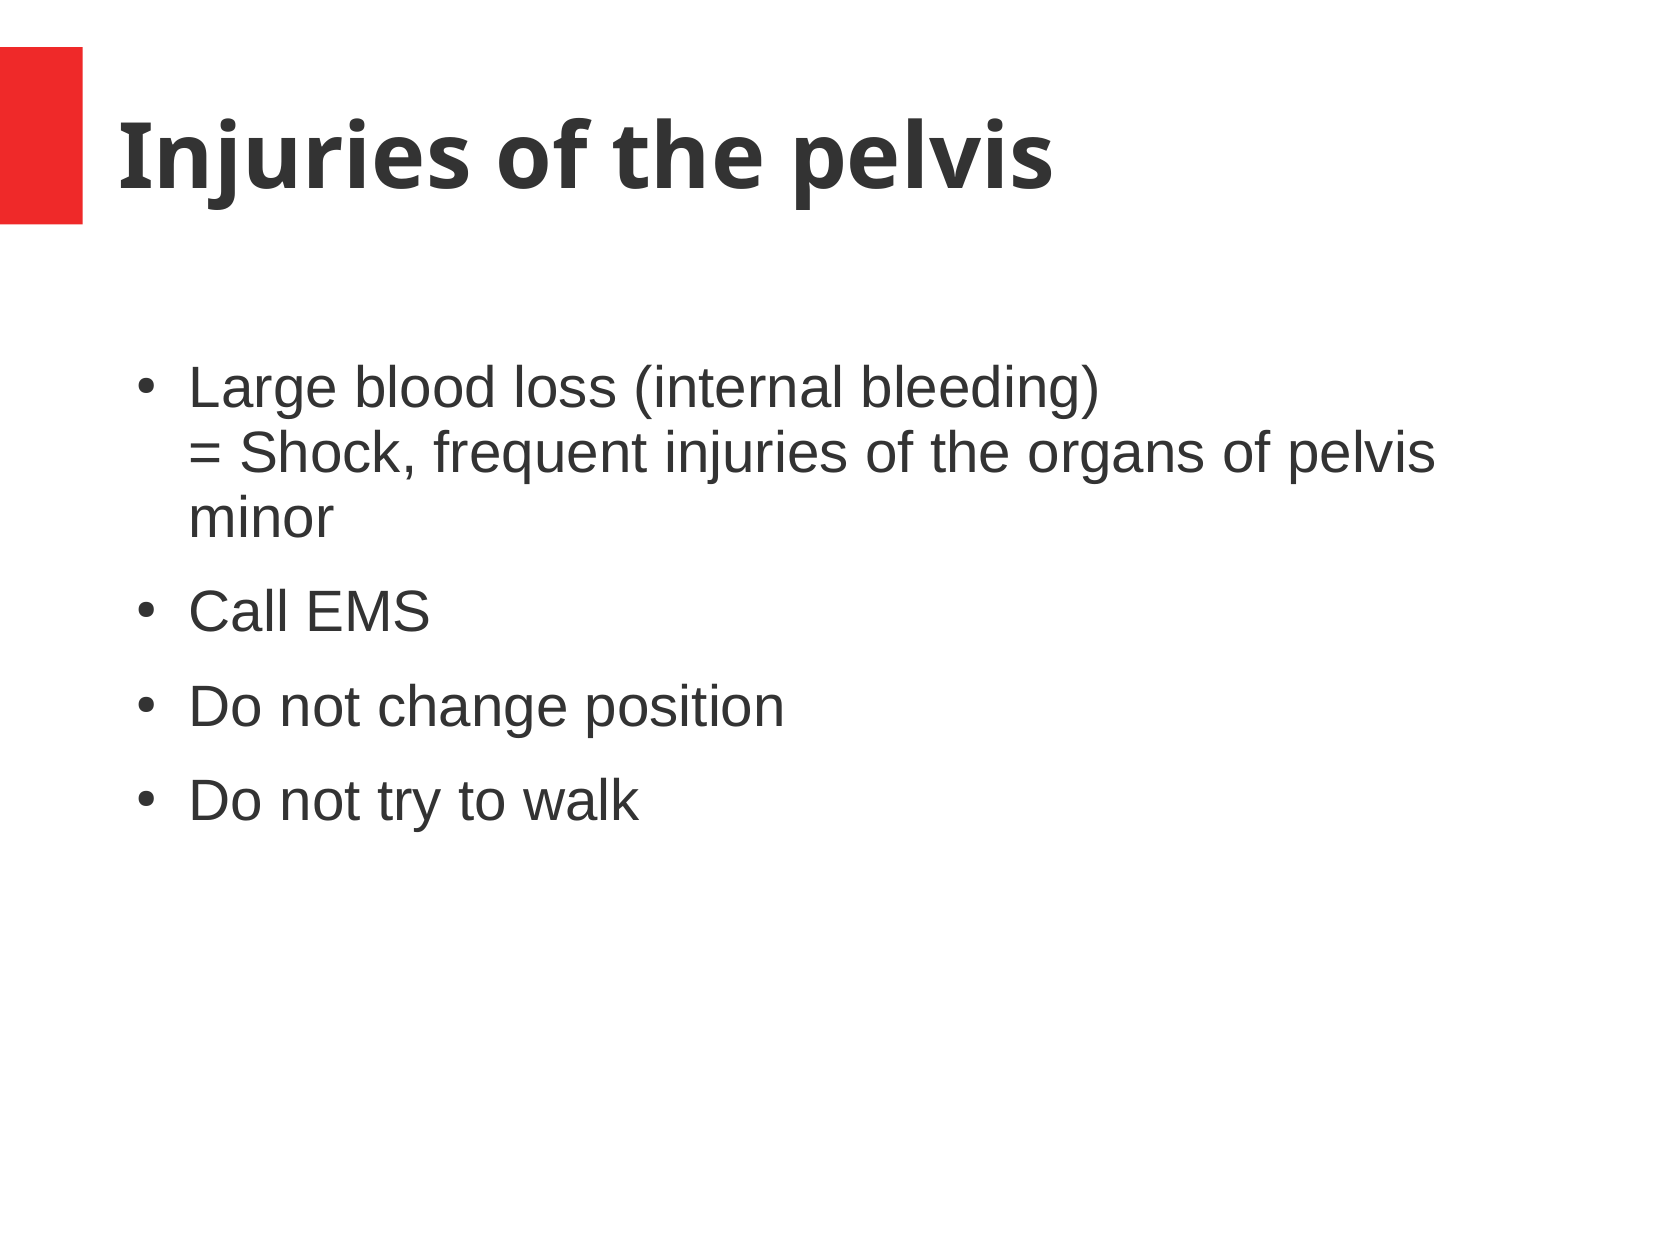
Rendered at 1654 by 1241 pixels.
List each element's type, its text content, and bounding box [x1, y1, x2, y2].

title Injuries of the pelvis [118, 49, 1571, 257]
list Large blood loss (internal bleeding) = Shock, frequent injuries of the organs of pelvis minor Call EMS Do not change position Do not try to walk [118, 354, 1536, 1074]
